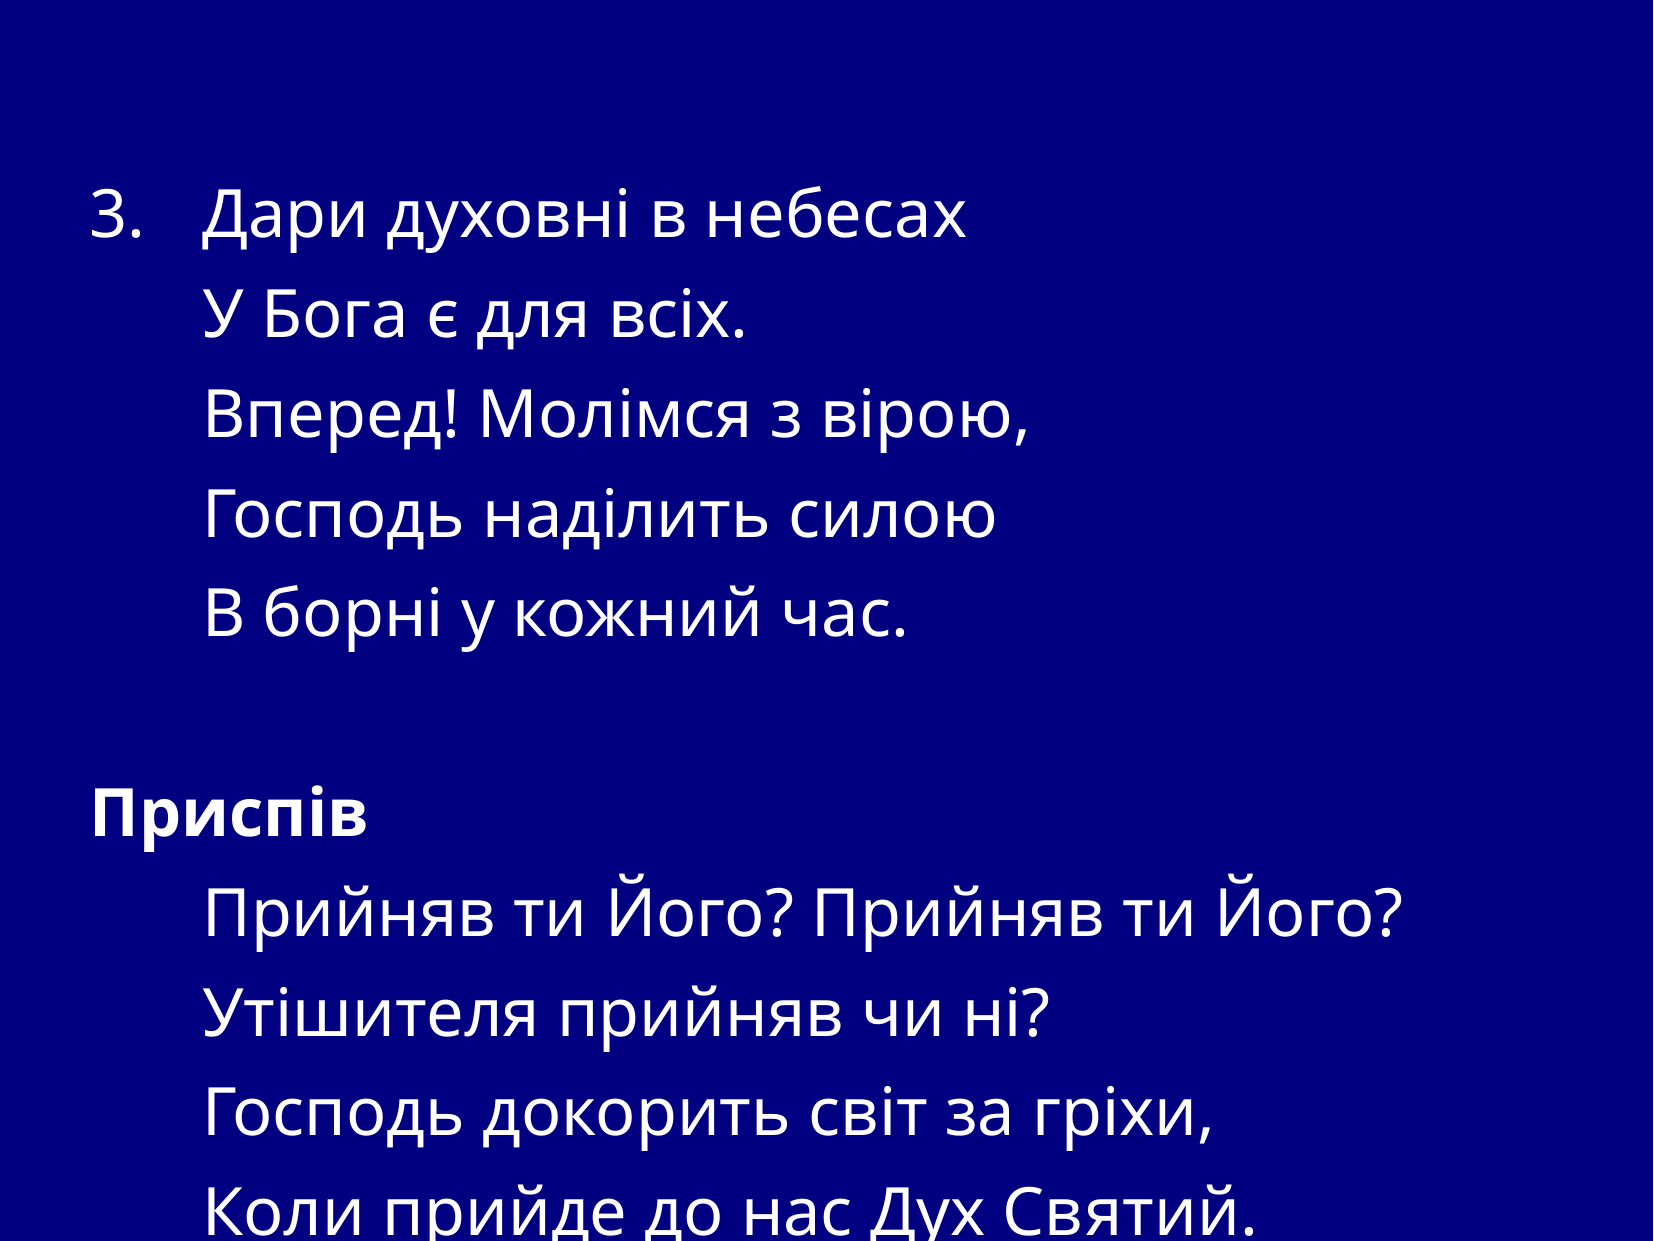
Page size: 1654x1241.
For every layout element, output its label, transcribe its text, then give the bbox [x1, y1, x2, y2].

text_box 3. Дари духовні в небесах У Бога є для всіх. Вперед! Молімся з вірою, Господь наділить силою В борні у кожний час. Приспів Прийняв ти Його? Прийняв ти Його? Утішителя прийняв чи ні? Господь докорить світ за гріхи, Коли прийде до нас Дух Святий. [75, 150, 1576, 1163]
